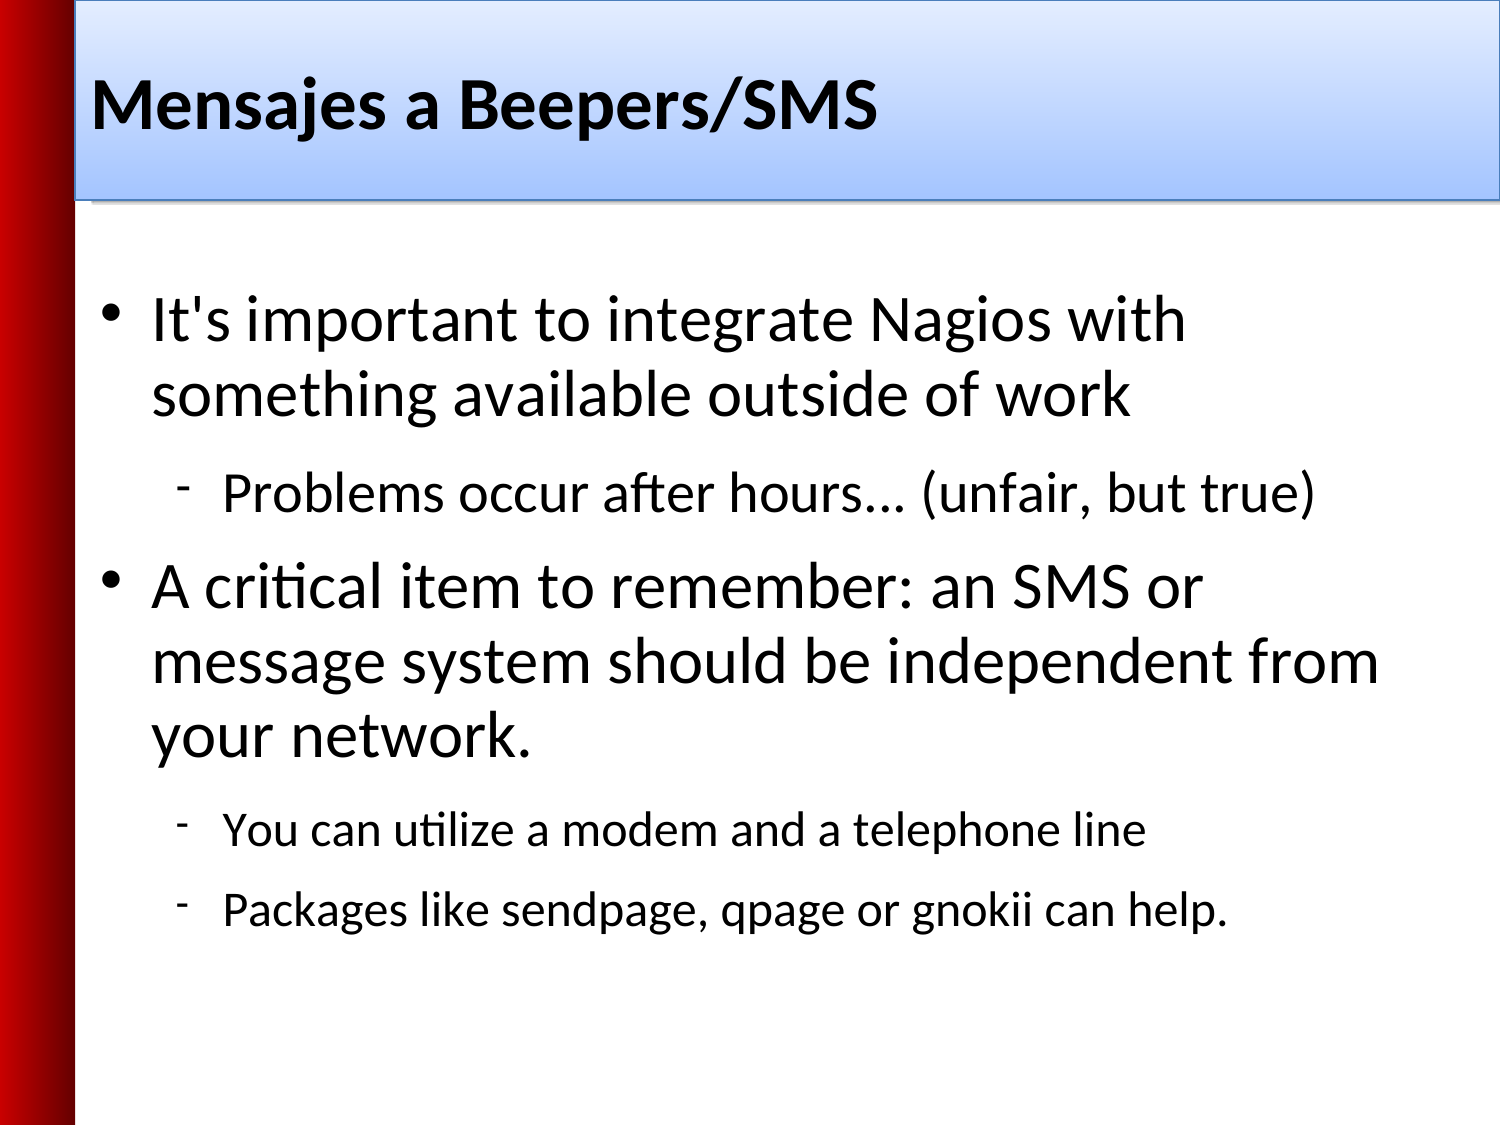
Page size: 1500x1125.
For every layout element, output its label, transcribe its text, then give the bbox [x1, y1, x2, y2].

text_box It's important to integrate Nagios with something available outside of work Problems occur after hours... (unfair, but true) A critical item to remember: an SMS or message system should be independent from your network. You can utilize a modem and a telephone line Packages like sendpage, qpage or gnokii can help. [82, 277, 1438, 1063]
text_box Mensajes a Beepers/SMS [75, 0, 1500, 201]
